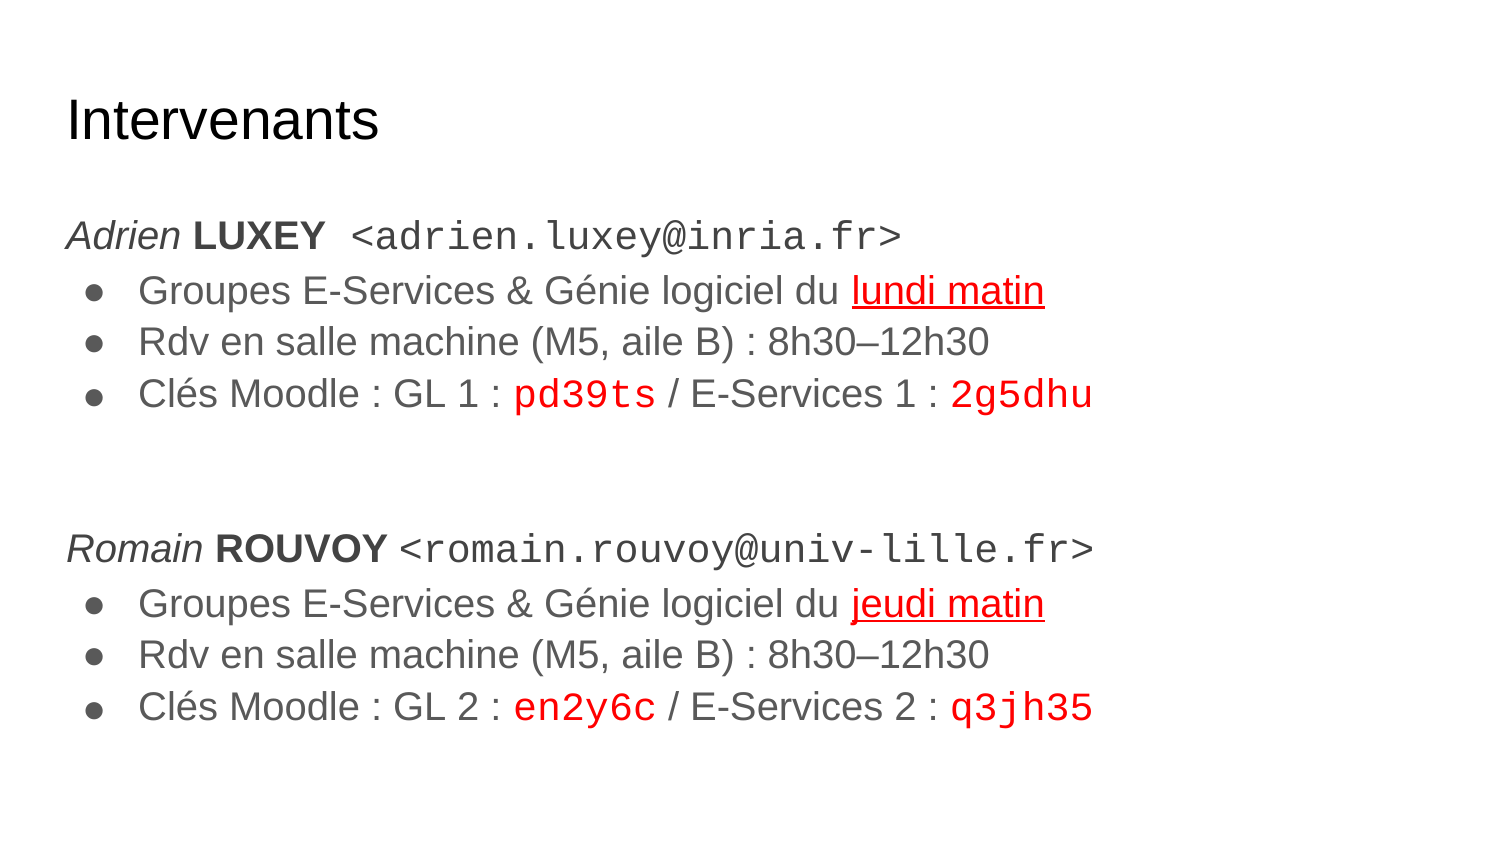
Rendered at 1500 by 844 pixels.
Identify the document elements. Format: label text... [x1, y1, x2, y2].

title Intervenants [51, 72, 1449, 167]
list Adrien LUXEY <adrien.luxey@inria.fr> Groupes E-Services & Génie logiciel du lundi matin Rdv en salle machine (M5, aile B) : 8h30–12h30 Clés Moodle : GL 1 : pd39ts / E-Services 1 : 2g5dhu Romain ROUVOY <romain.rouvoy@univ-lille.fr> Groupes E-Services & Génie logiciel du jeudi matin Rdv en salle machine (M5, aile B) : 8h30–12h30 Clés Moodle : GL 2 : en2y6c / E-Services 2 : q3jh35 [51, 189, 1449, 750]
